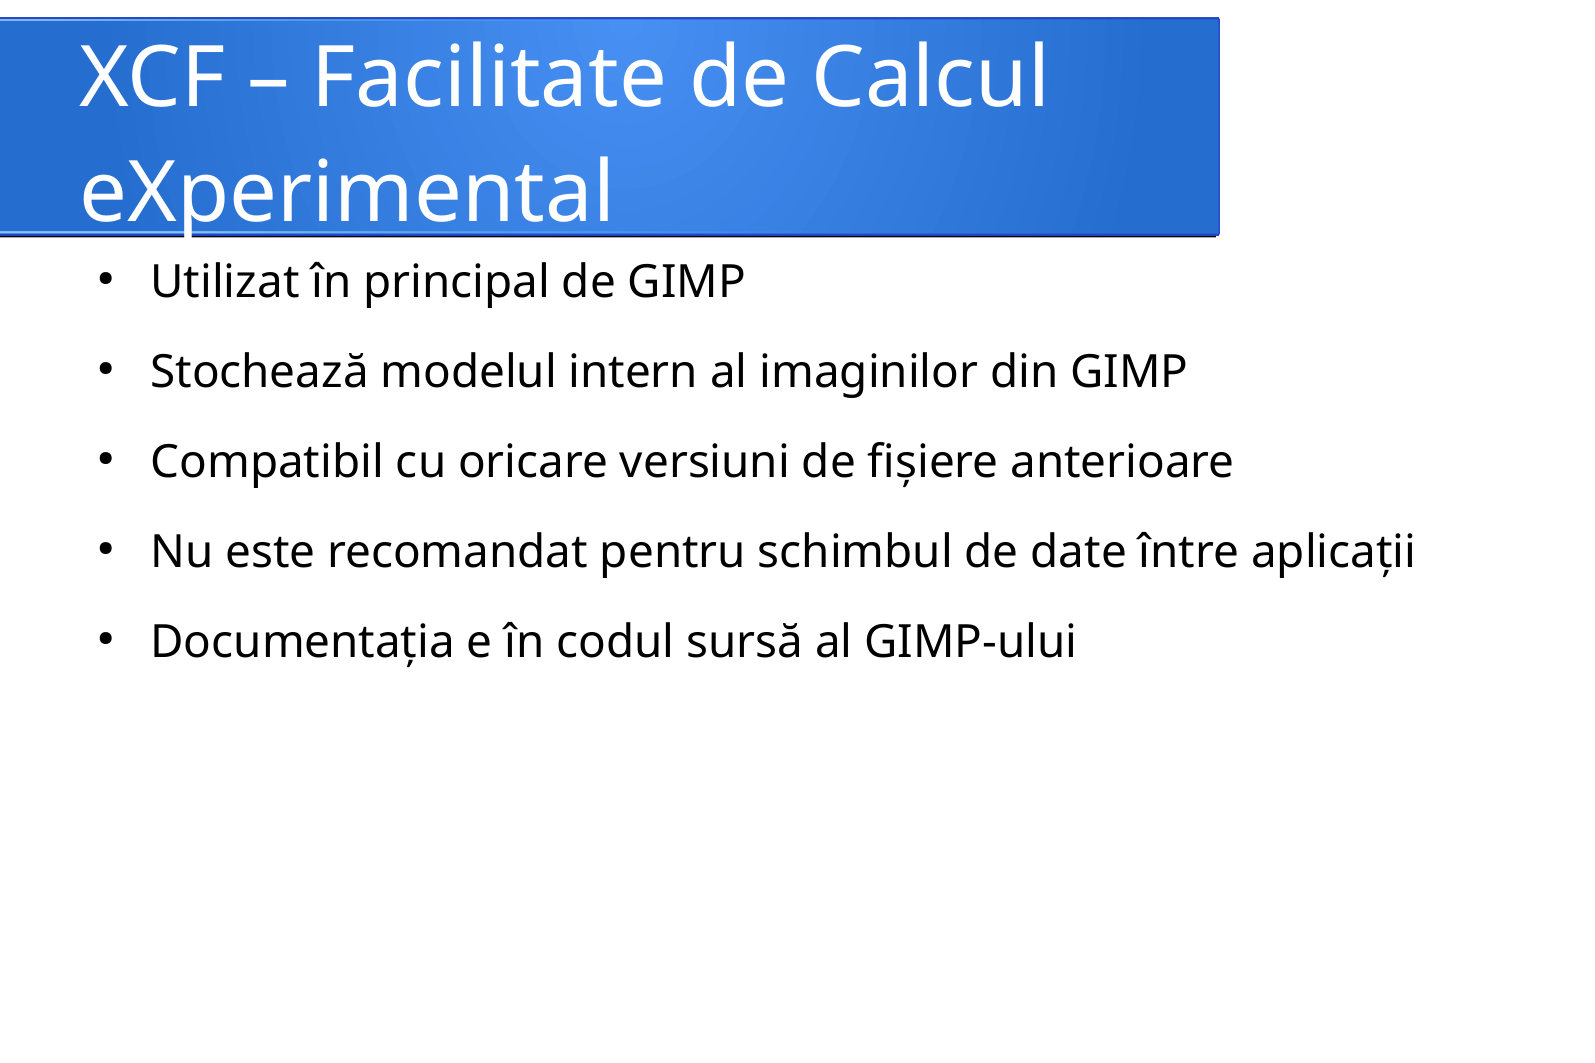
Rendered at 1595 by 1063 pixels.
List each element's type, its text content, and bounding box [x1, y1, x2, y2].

picture [0, 15, 1224, 242]
list Utilizat în principal de GIMP Stochează modelul intern al imaginilor din GIMP Compatibil cu oricare versiuni de fișiere anterioare Nu este recomandat pentru schimbul de date între aplicații Documentația e în codul sursă al GIMP-ului [79, 248, 1483, 866]
title XCF – Facilitate de Calcul eXperimental [79, 35, 1206, 227]
